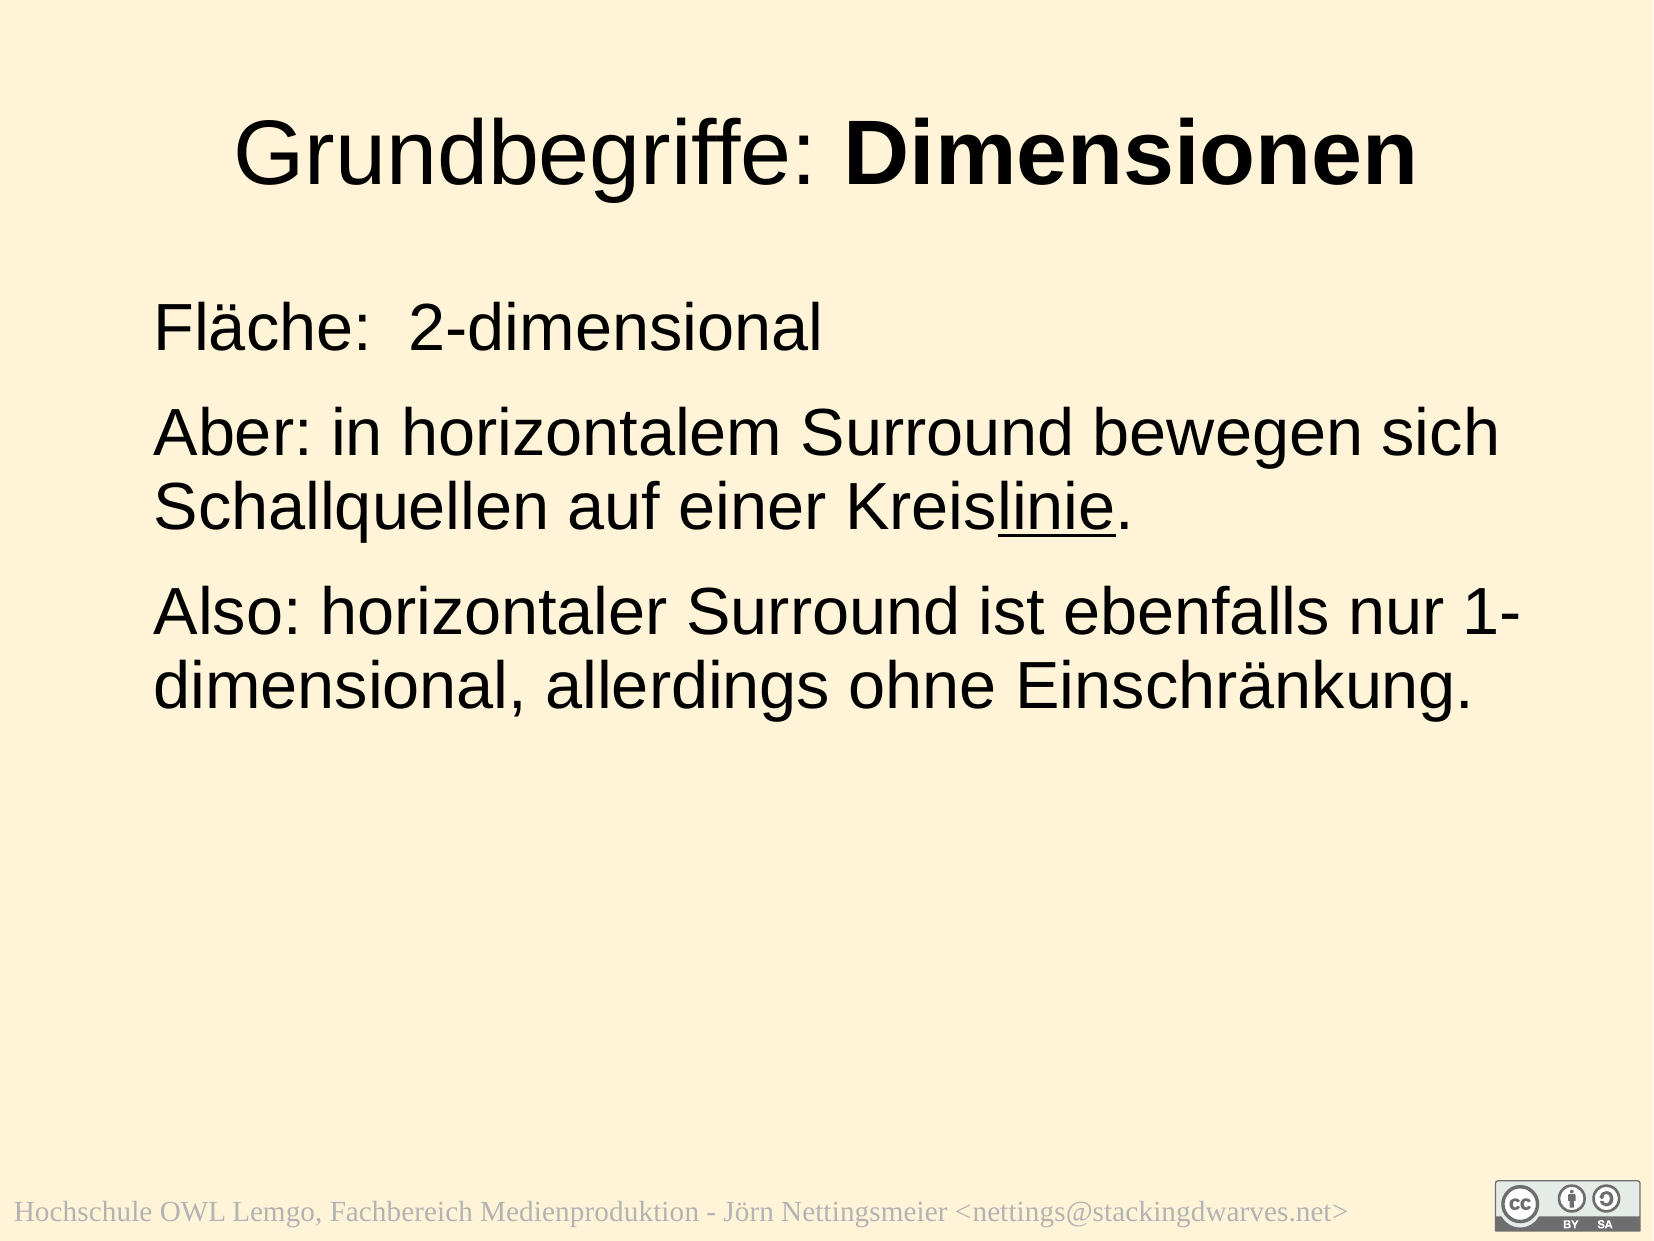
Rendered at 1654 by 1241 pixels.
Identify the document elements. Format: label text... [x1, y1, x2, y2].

list Fläche: 2-dimensional Aber: in horizontalem Surround bewegen sich Schallquellen auf einer Kreislinie. Also: horizontaler Surround ist ebenfalls nur 1-dimensional, allerdings ohne Einschränkung. [82, 290, 1571, 1201]
title Grundbegriffe: Dimensionen [82, 49, 1571, 257]
